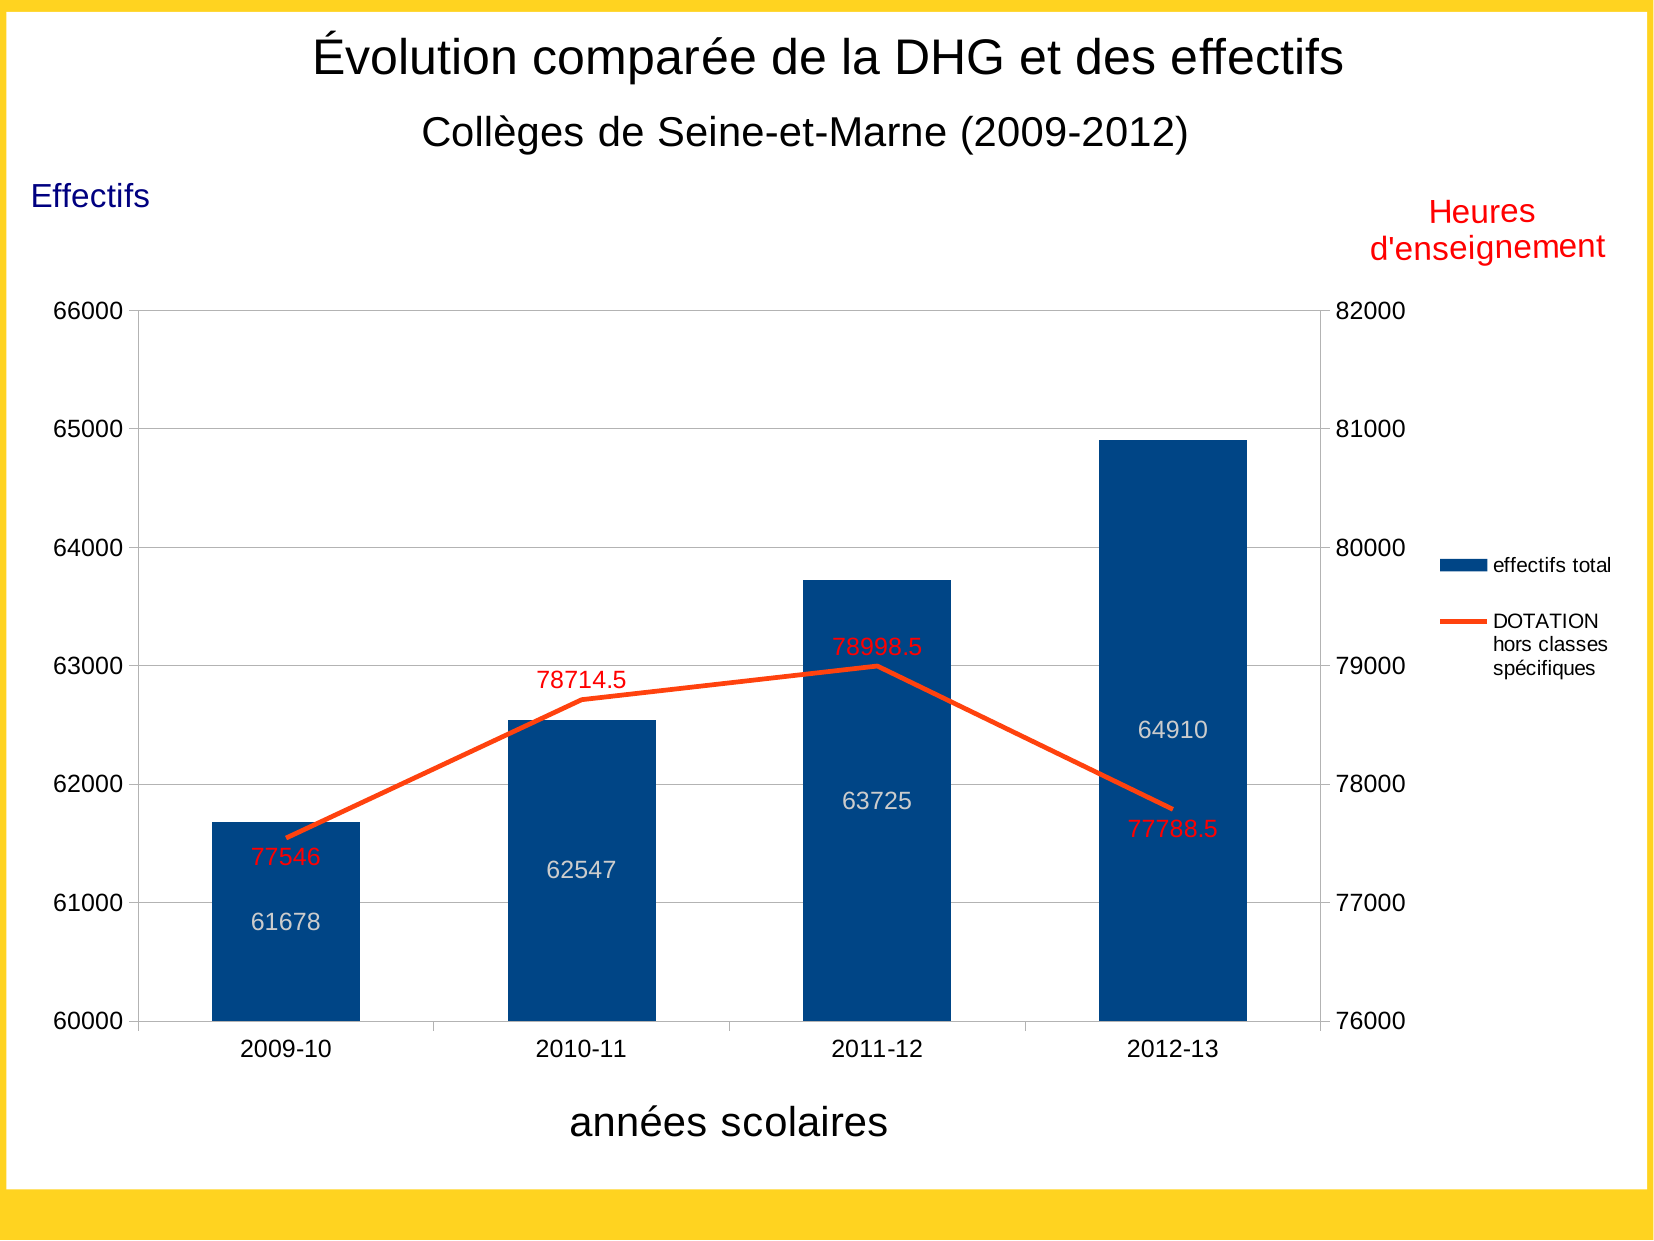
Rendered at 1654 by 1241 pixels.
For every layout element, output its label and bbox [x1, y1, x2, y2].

chart [6, 11, 1648, 1190]
